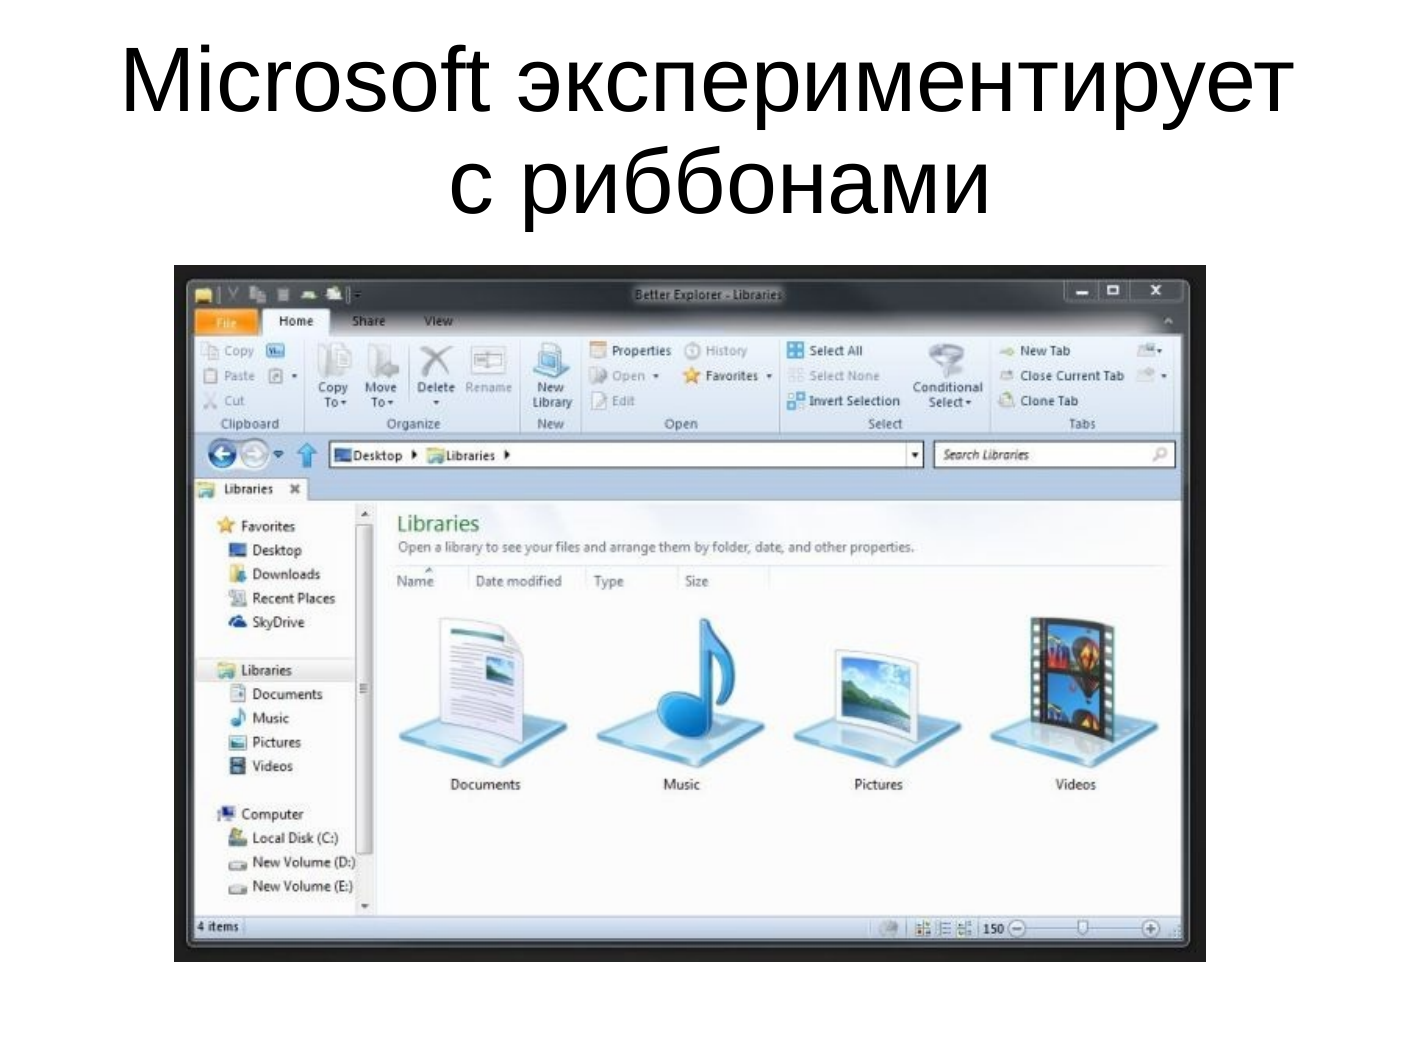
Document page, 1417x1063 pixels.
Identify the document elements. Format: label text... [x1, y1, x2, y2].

picture [174, 265, 1206, 962]
title Microsoft экспериментирует с риббонами [70, 28, 1346, 234]
